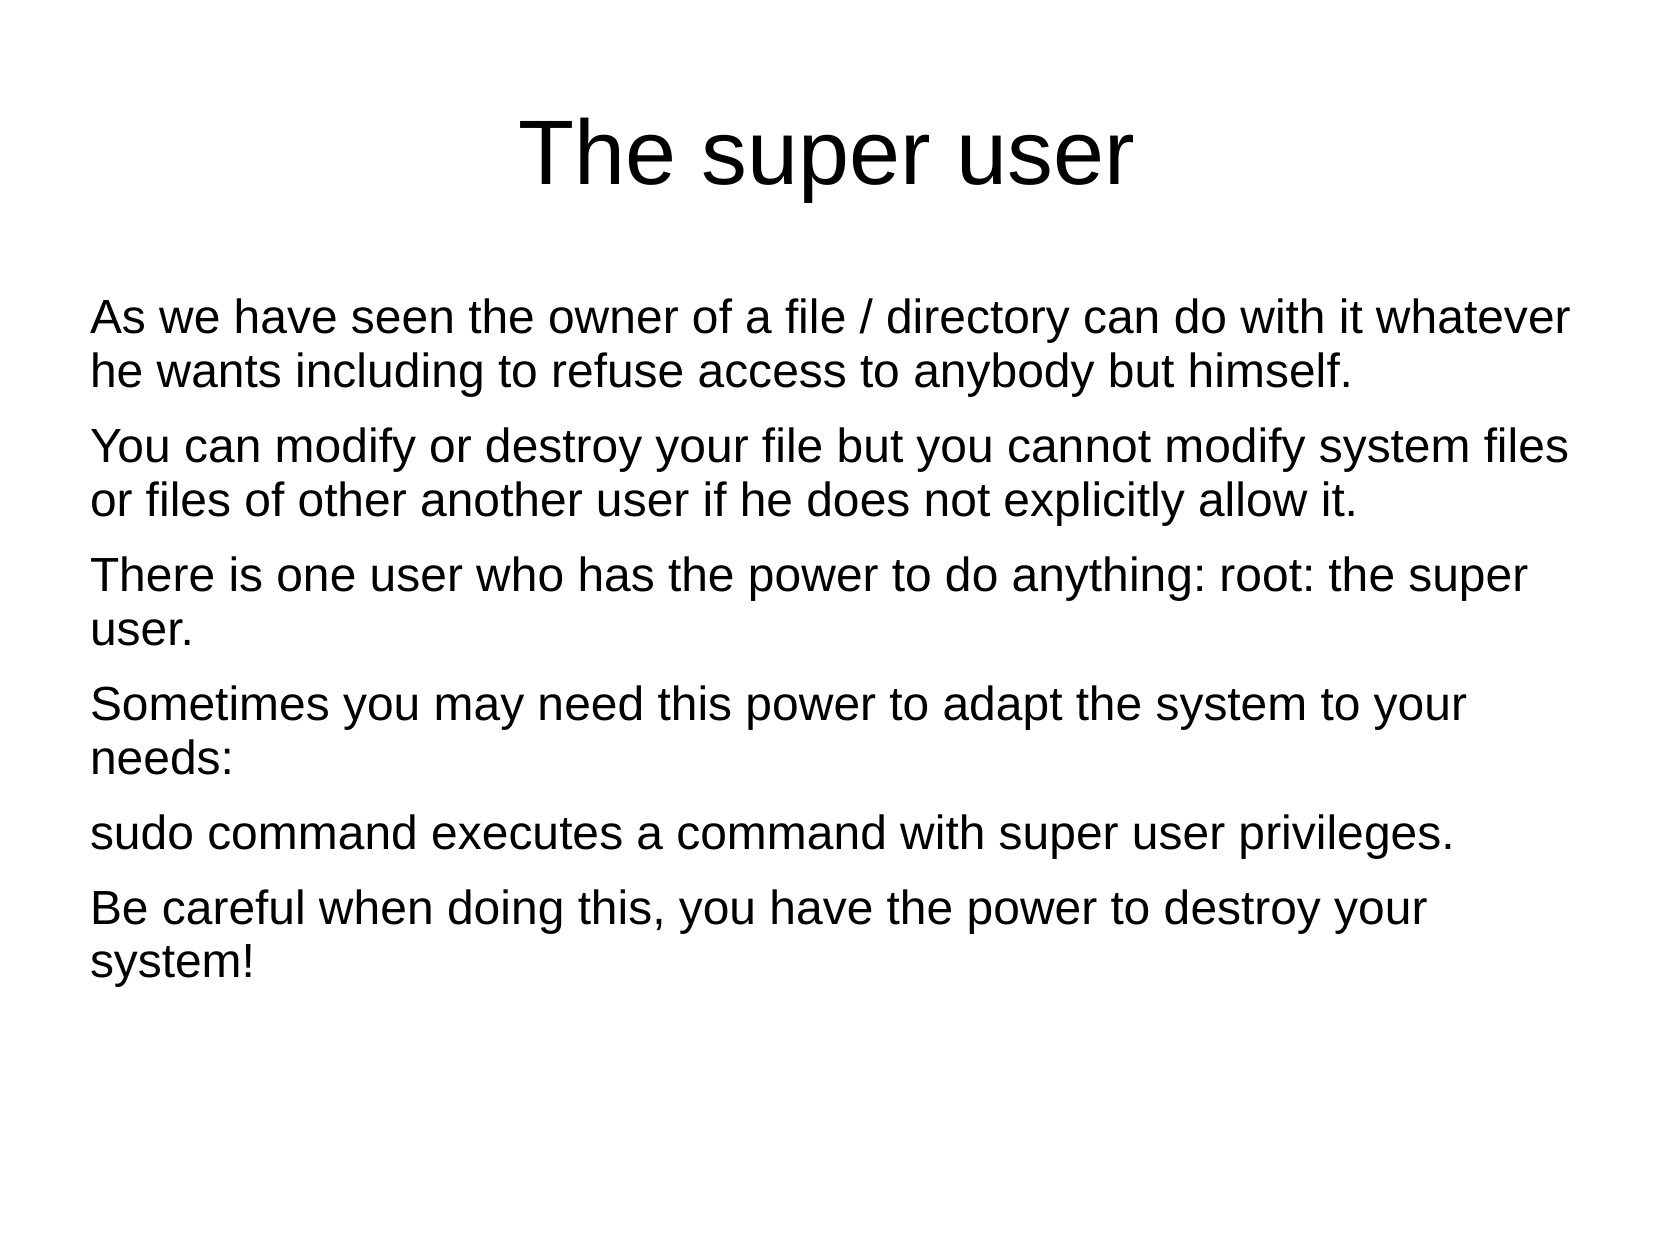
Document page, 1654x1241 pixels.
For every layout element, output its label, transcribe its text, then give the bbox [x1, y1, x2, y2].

list As we have seen the owner of a file / directory can do with it whatever he wants including to refuse access to anybody but himself. You can modify or destroy your file but you cannot modify system files or files of other another user if he does not explicitly allow it. There is one user who has the power to do anything: root: the super user. Sometimes you may need this power to adapt the system to your needs: sudo command executes a command with super user privileges. Be careful when doing this, you have the power to destroy your system! [90, 290, 1579, 1010]
title The super user [82, 49, 1571, 257]
